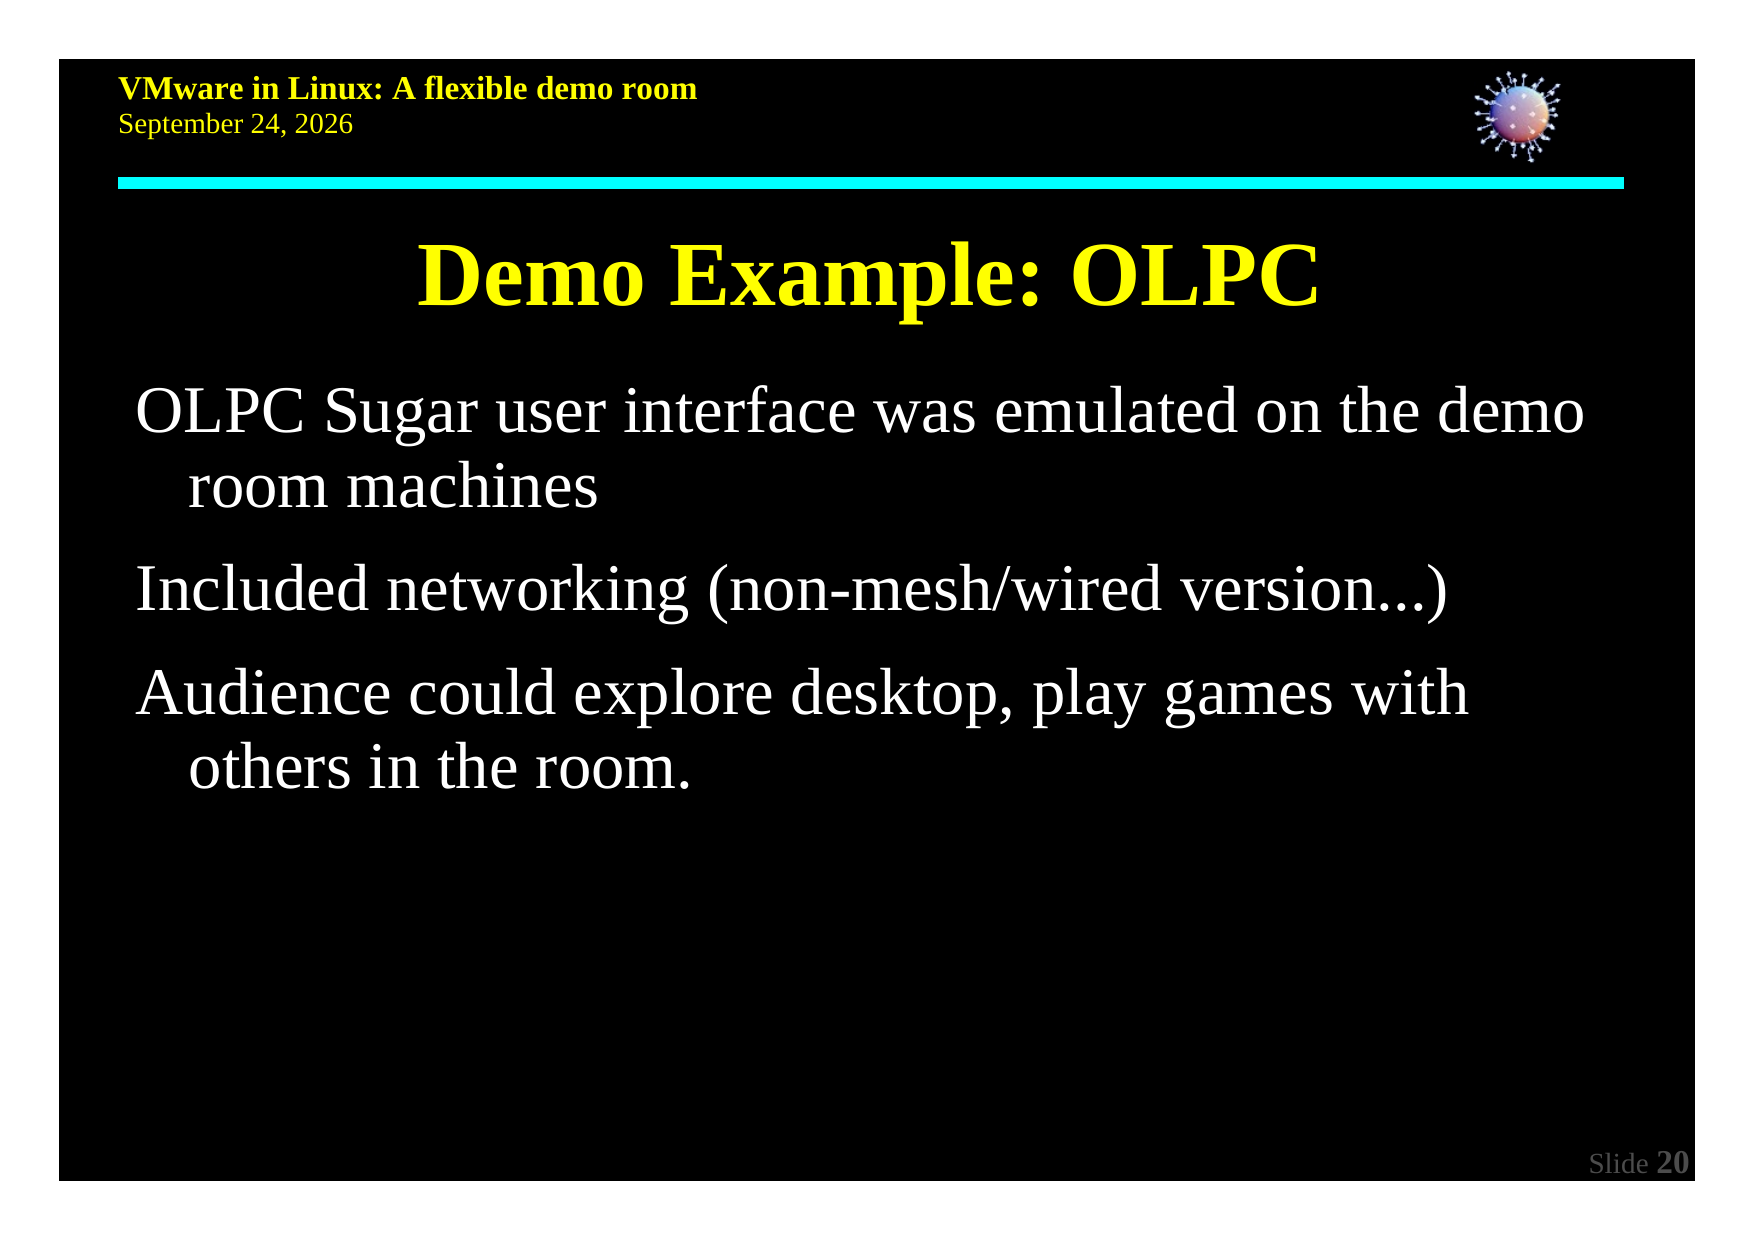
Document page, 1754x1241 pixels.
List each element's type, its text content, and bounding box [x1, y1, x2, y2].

picture [1464, 63, 1569, 174]
title Demo Example: OLPC [118, 200, 1625, 349]
list OLPC Sugar user interface was emulated on the demo room machines Included networking (non-mesh/wired version...) Audience could explore desktop, play games with others in the room. [118, 373, 1625, 1134]
